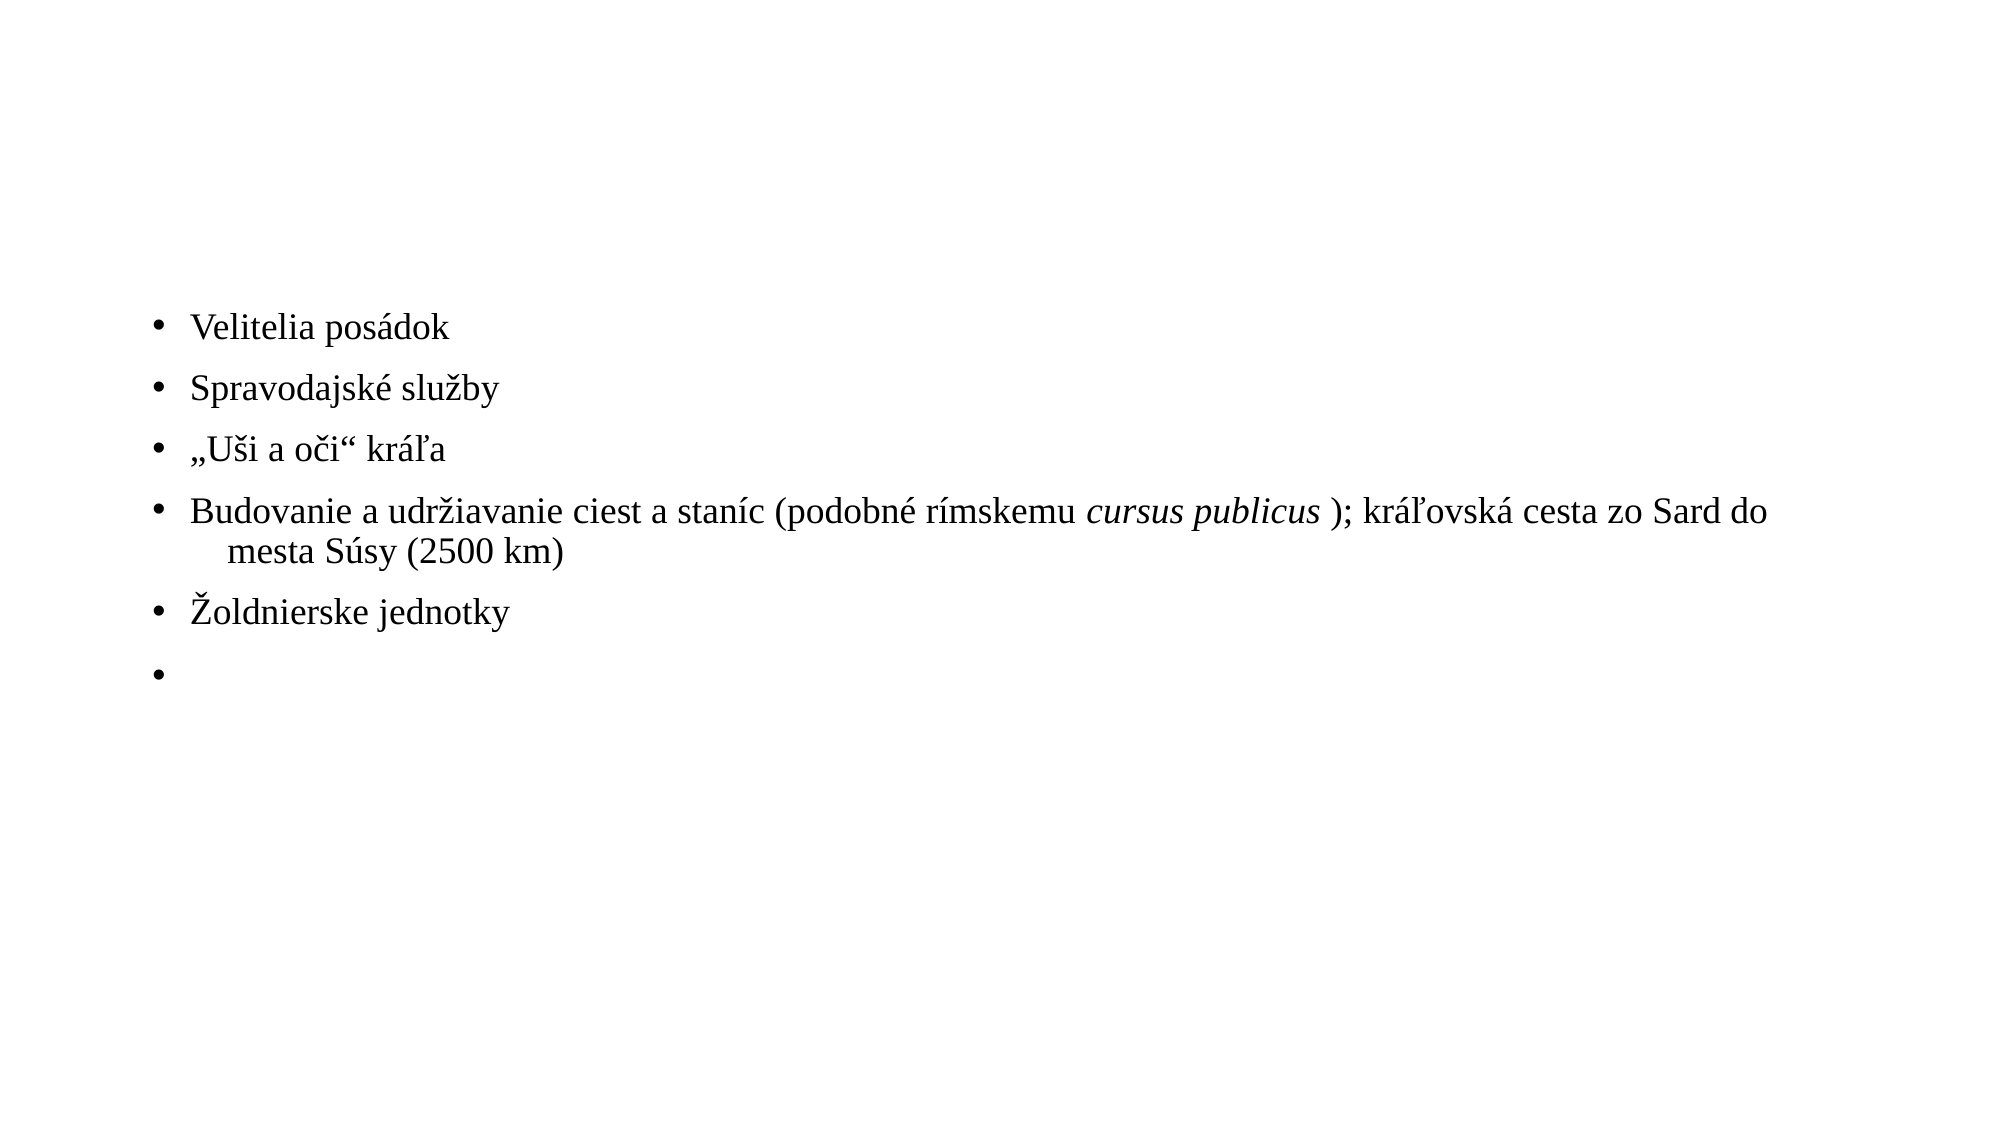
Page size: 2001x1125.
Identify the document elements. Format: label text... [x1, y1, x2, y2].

list Velitelia posádok Spravodajské služby „Uši a oči“ kráľa Budovanie a udržiavanie ciest a staníc (podobné rímskemu cursus publicus ); kráľovská cesta zo Sard do mesta Súsy (2500 km) Žoldnierske jednotky [137, 299, 1863, 1014]
